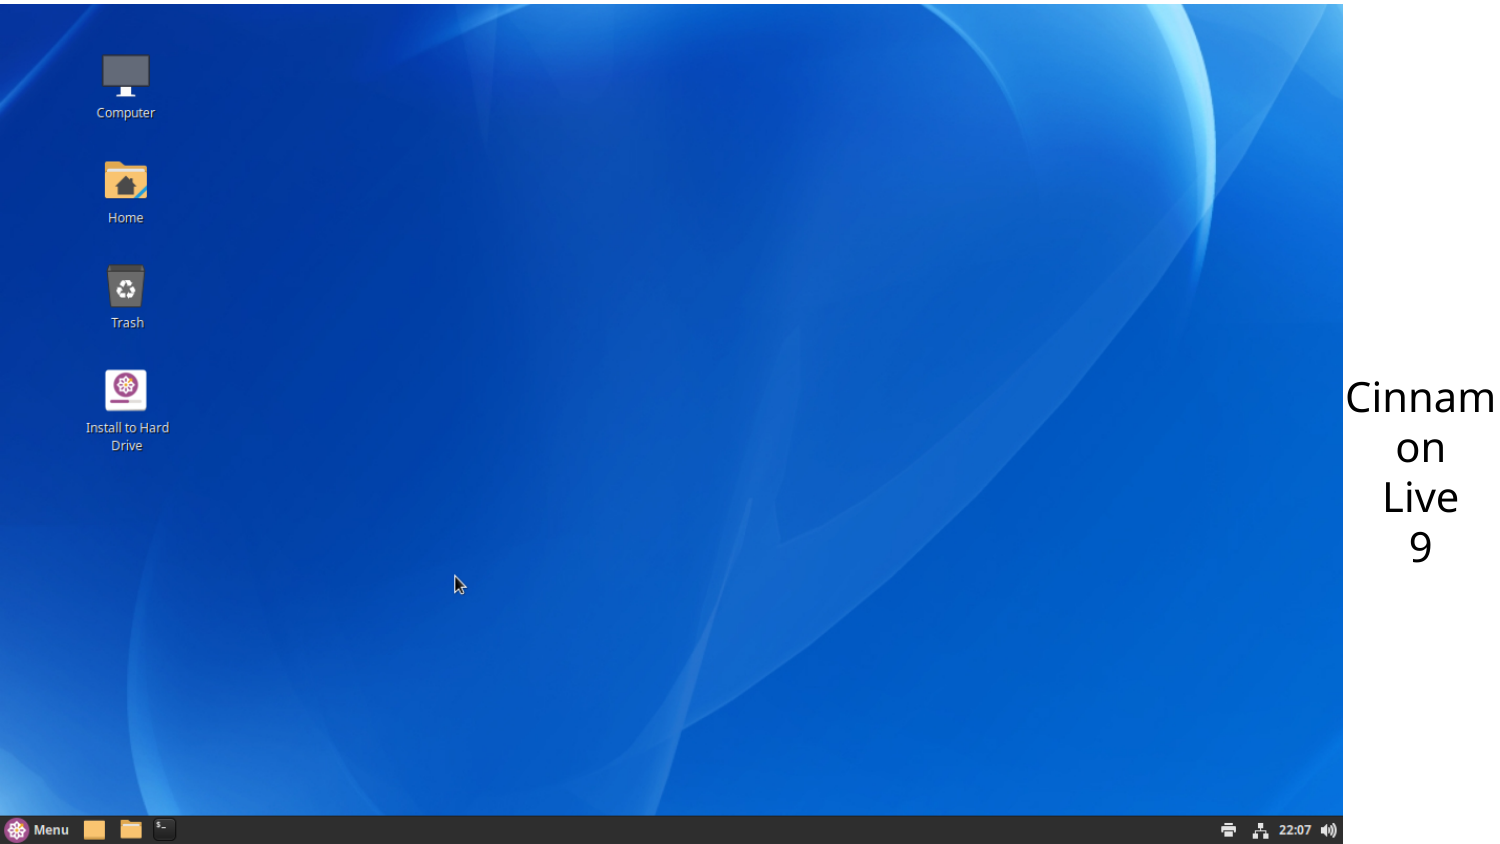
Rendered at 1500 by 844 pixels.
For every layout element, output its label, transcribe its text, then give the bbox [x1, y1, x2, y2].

text_box Cinnamon Live 9 [1329, 356, 1500, 587]
picture [0, 4, 1343, 844]
